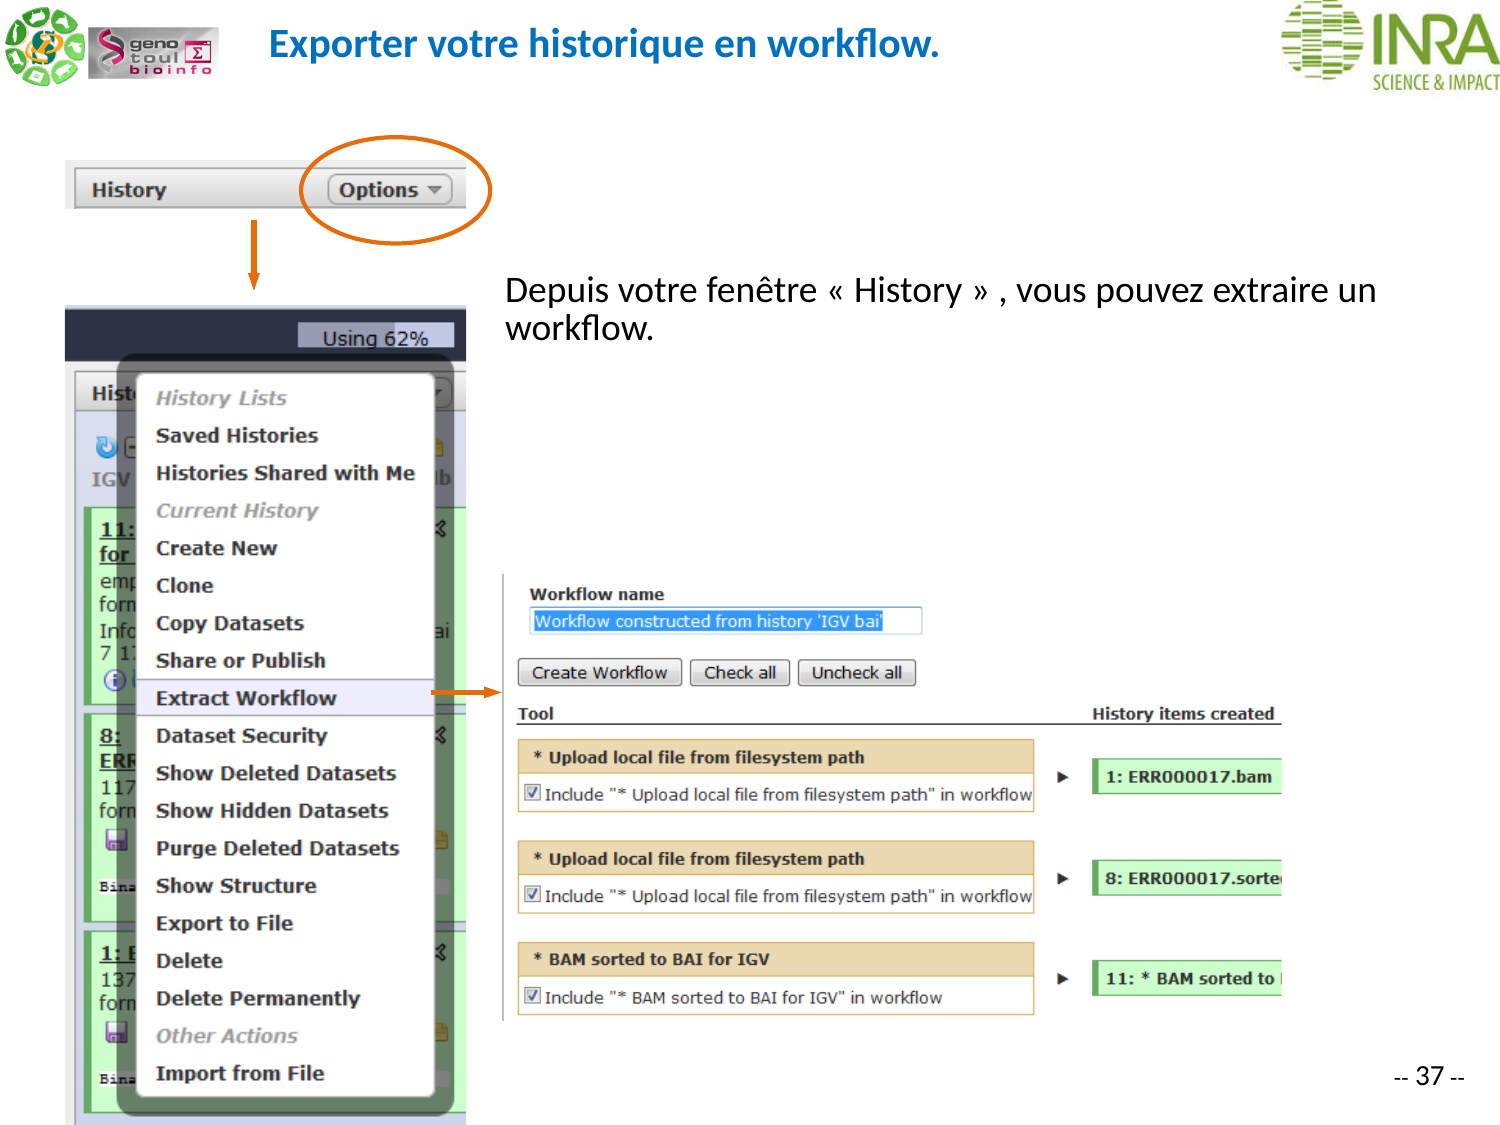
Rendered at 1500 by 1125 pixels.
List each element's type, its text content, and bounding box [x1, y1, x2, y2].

picture [501, 574, 1282, 1021]
picture [88, 27, 219, 79]
picture [1281, 0, 1500, 110]
picture [304, 160, 467, 209]
picture [5, 7, 85, 86]
picture [64, 160, 313, 209]
text_box Depuis votre fenêtre « History » , vous pouvez extraire un workflow. [490, 267, 1471, 374]
picture [64, 305, 467, 1125]
text_box Exporter votre historique en workflow. [253, 19, 1270, 86]
